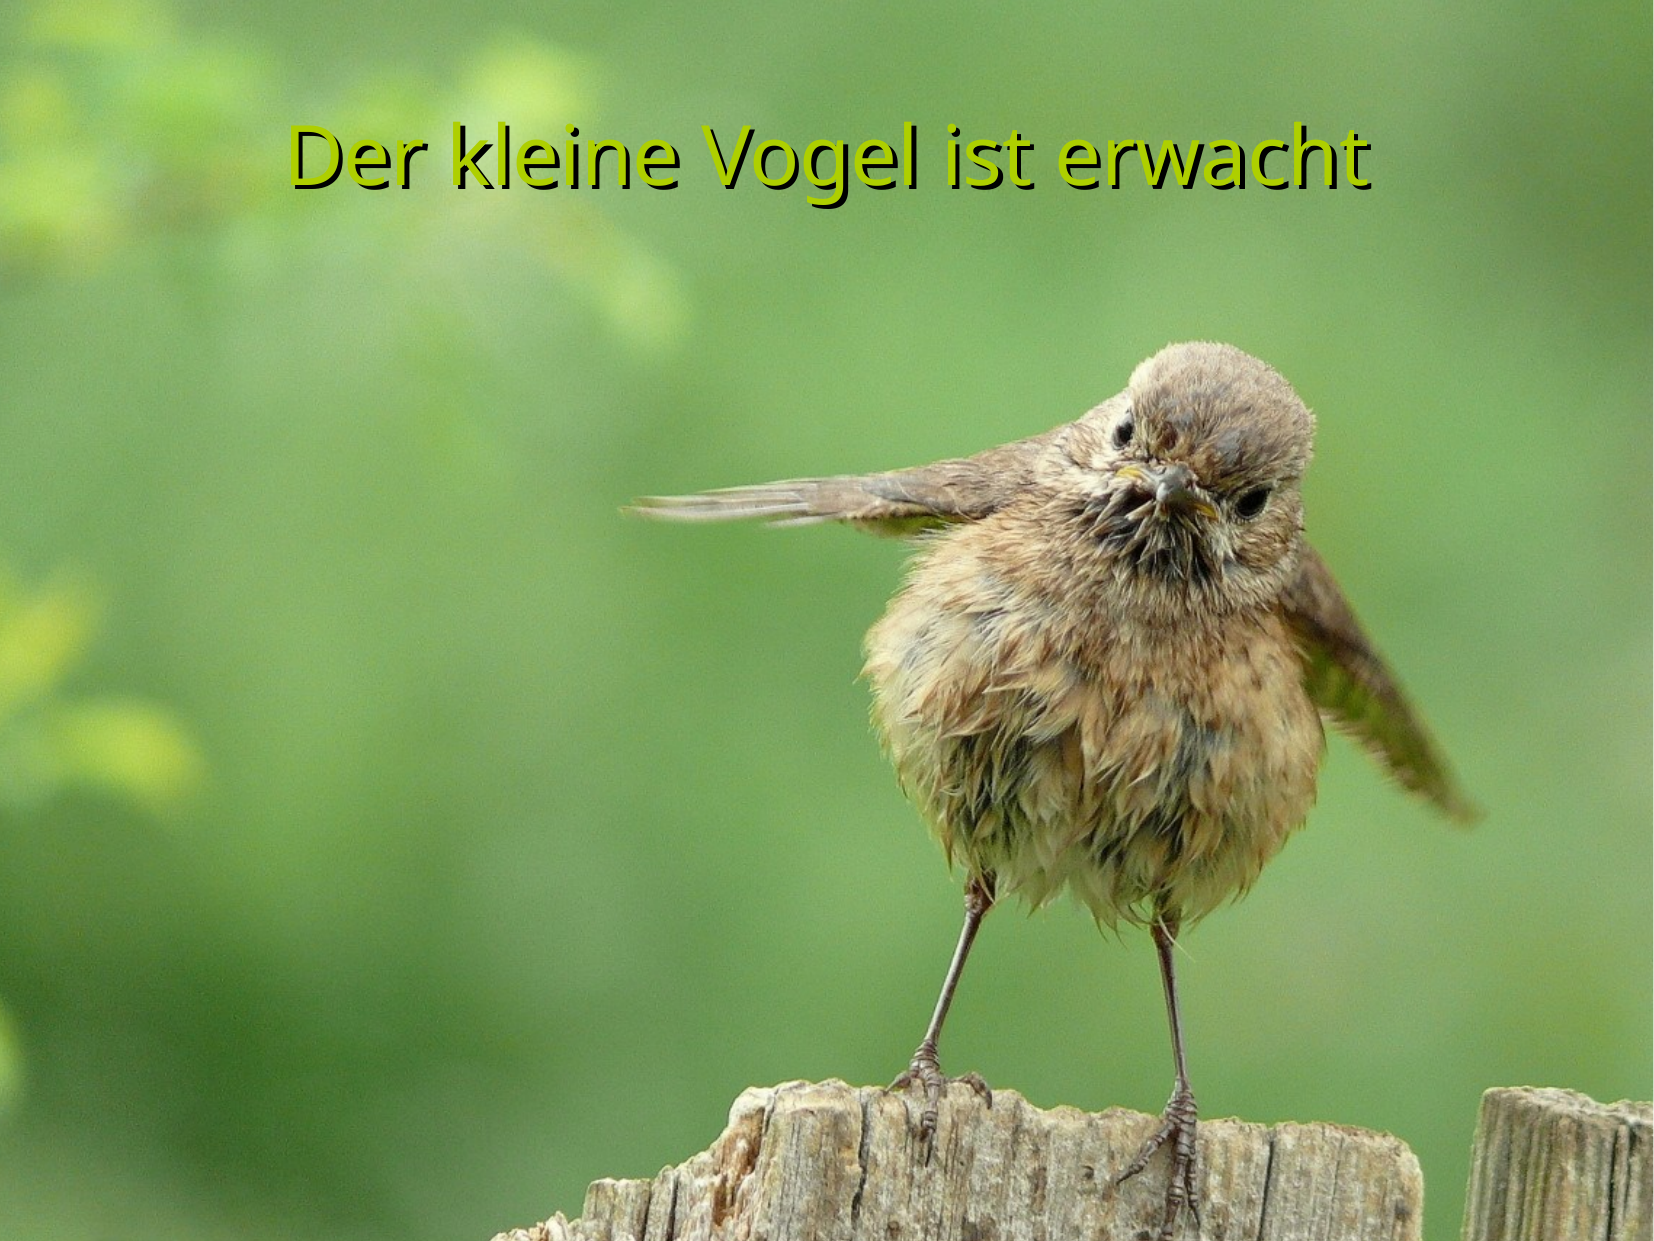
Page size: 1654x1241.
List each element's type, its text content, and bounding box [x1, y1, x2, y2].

picture [0, 0, 1654, 1241]
title Der kleine Vogel ist erwacht [82, 49, 1571, 257]
